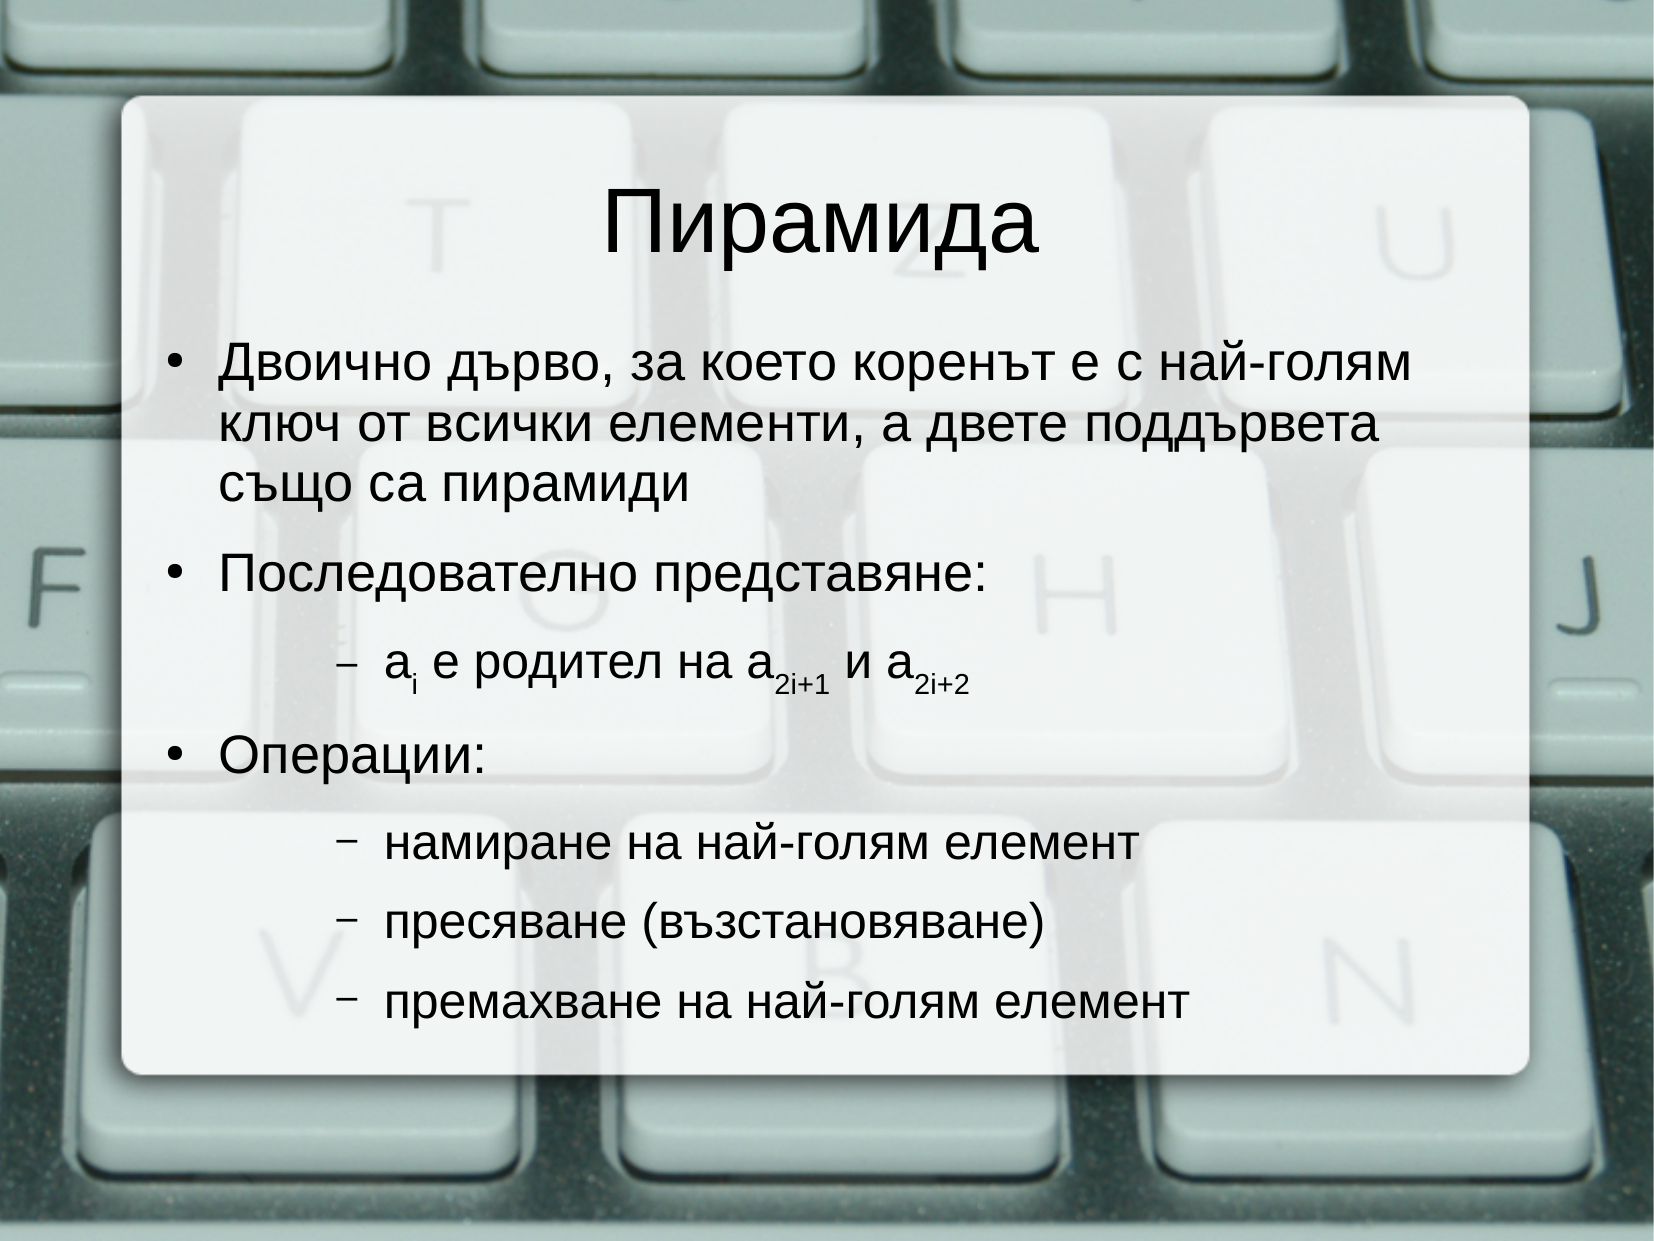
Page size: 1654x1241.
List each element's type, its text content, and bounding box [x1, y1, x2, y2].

picture [0, 0, 1654, 1241]
title Пирамида [135, 117, 1506, 325]
list Двоично дърво, за което коренът е с най-голям ключ от всички елементи, а двете поддървета също са пирамиди Последователно представяне: ai е родител на a2i+1 и a2i+2 Операции: намиране на най-голям елемент пресяване (възстановяване) премахване на най-голям елемент [147, 331, 1506, 1052]
